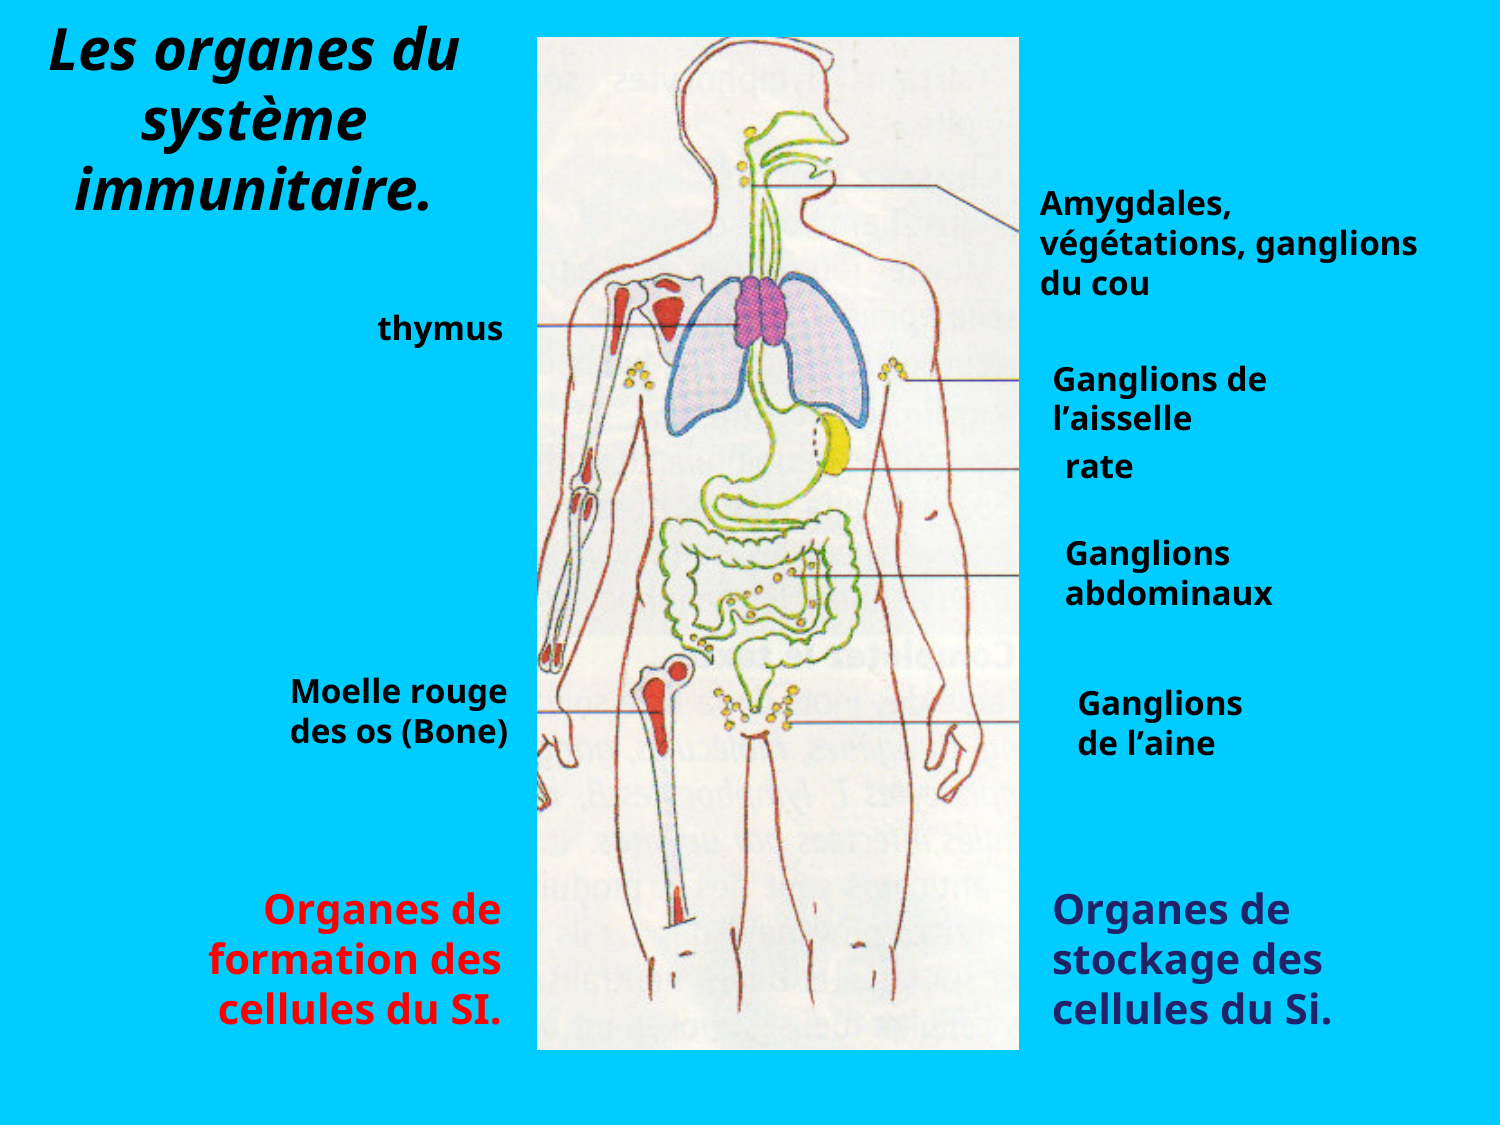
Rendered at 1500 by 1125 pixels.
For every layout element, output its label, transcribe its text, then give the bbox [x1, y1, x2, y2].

text_box Organes de stockage des cellules du Si. [1037, 875, 1372, 1041]
text_box Ganglions de l’aine [1062, 674, 1276, 771]
text_box Moelle rouge des os (Bone) [274, 662, 526, 758]
text_box thymus [362, 299, 523, 356]
text_box rate [1049, 437, 1163, 493]
picture [538, 38, 1018, 1049]
title Les organes du système immunitaire. [23, 23, 486, 211]
text_box Ganglions abdominaux [1050, 524, 1299, 621]
text_box Amygdales, végétations, ganglions du cou [1025, 174, 1451, 311]
text_box Organes de formation des cellules du SI. [175, 875, 517, 1041]
text_box Ganglions de l’aisselle [1037, 349, 1426, 446]
